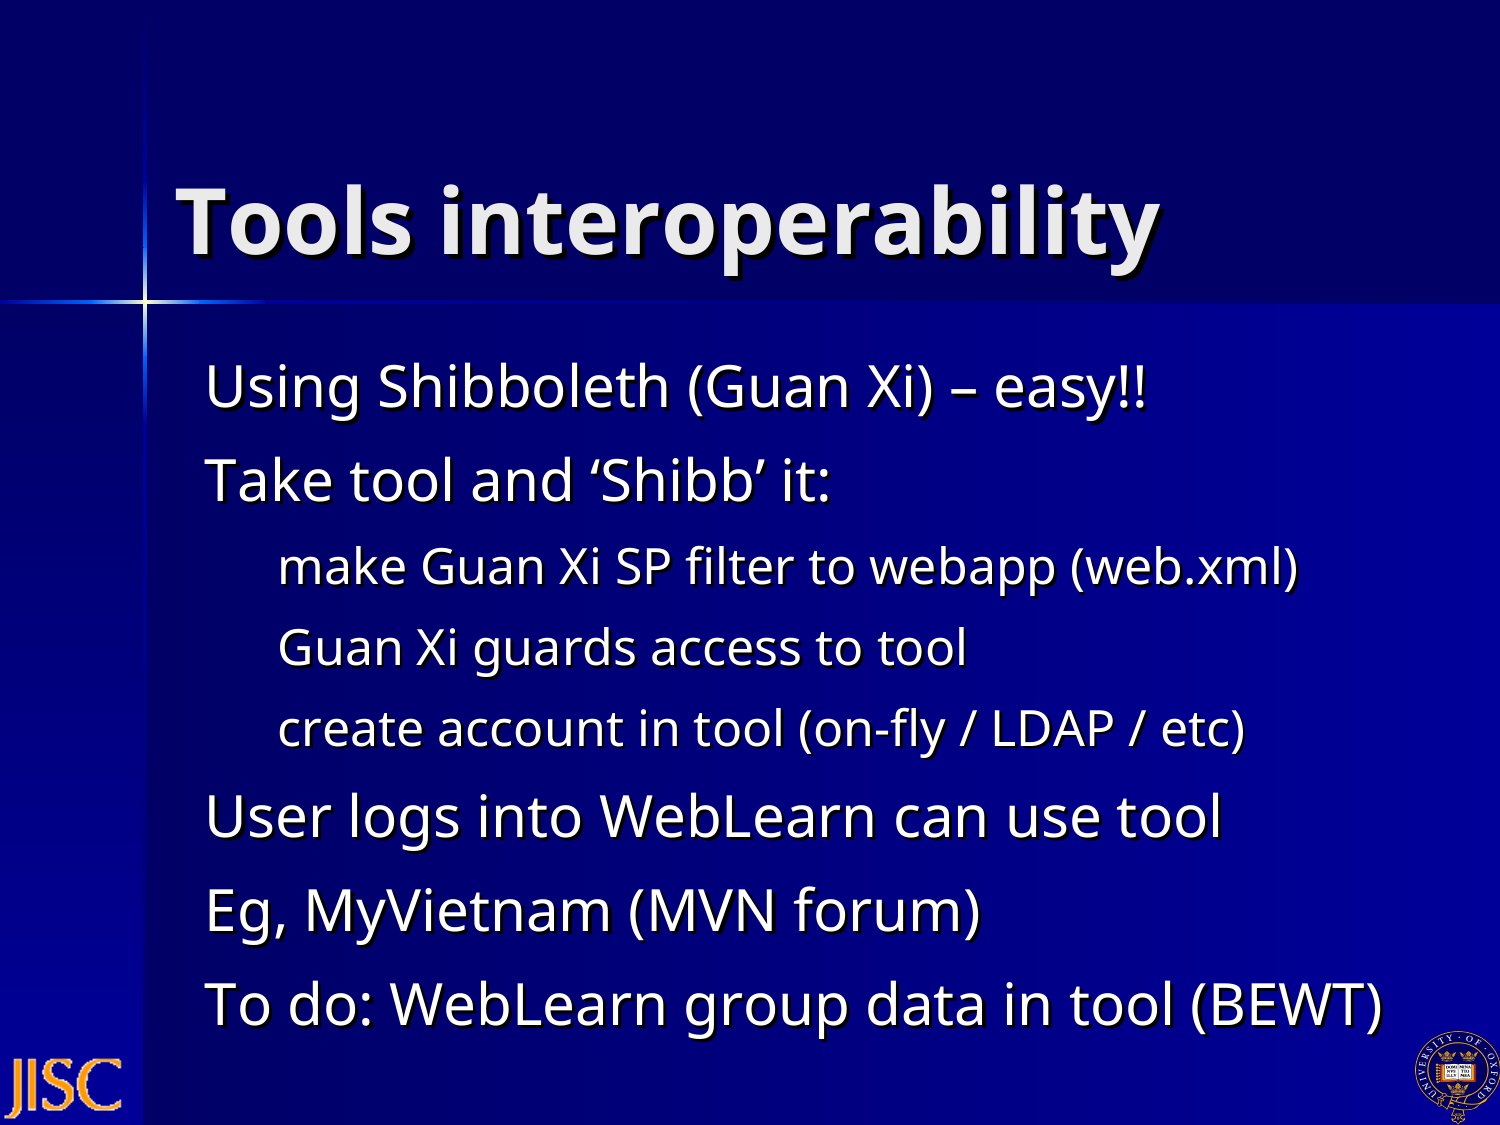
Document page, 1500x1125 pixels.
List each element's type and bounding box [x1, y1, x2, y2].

picture [0, 1056, 126, 1125]
picture [1415, 1031, 1500, 1125]
